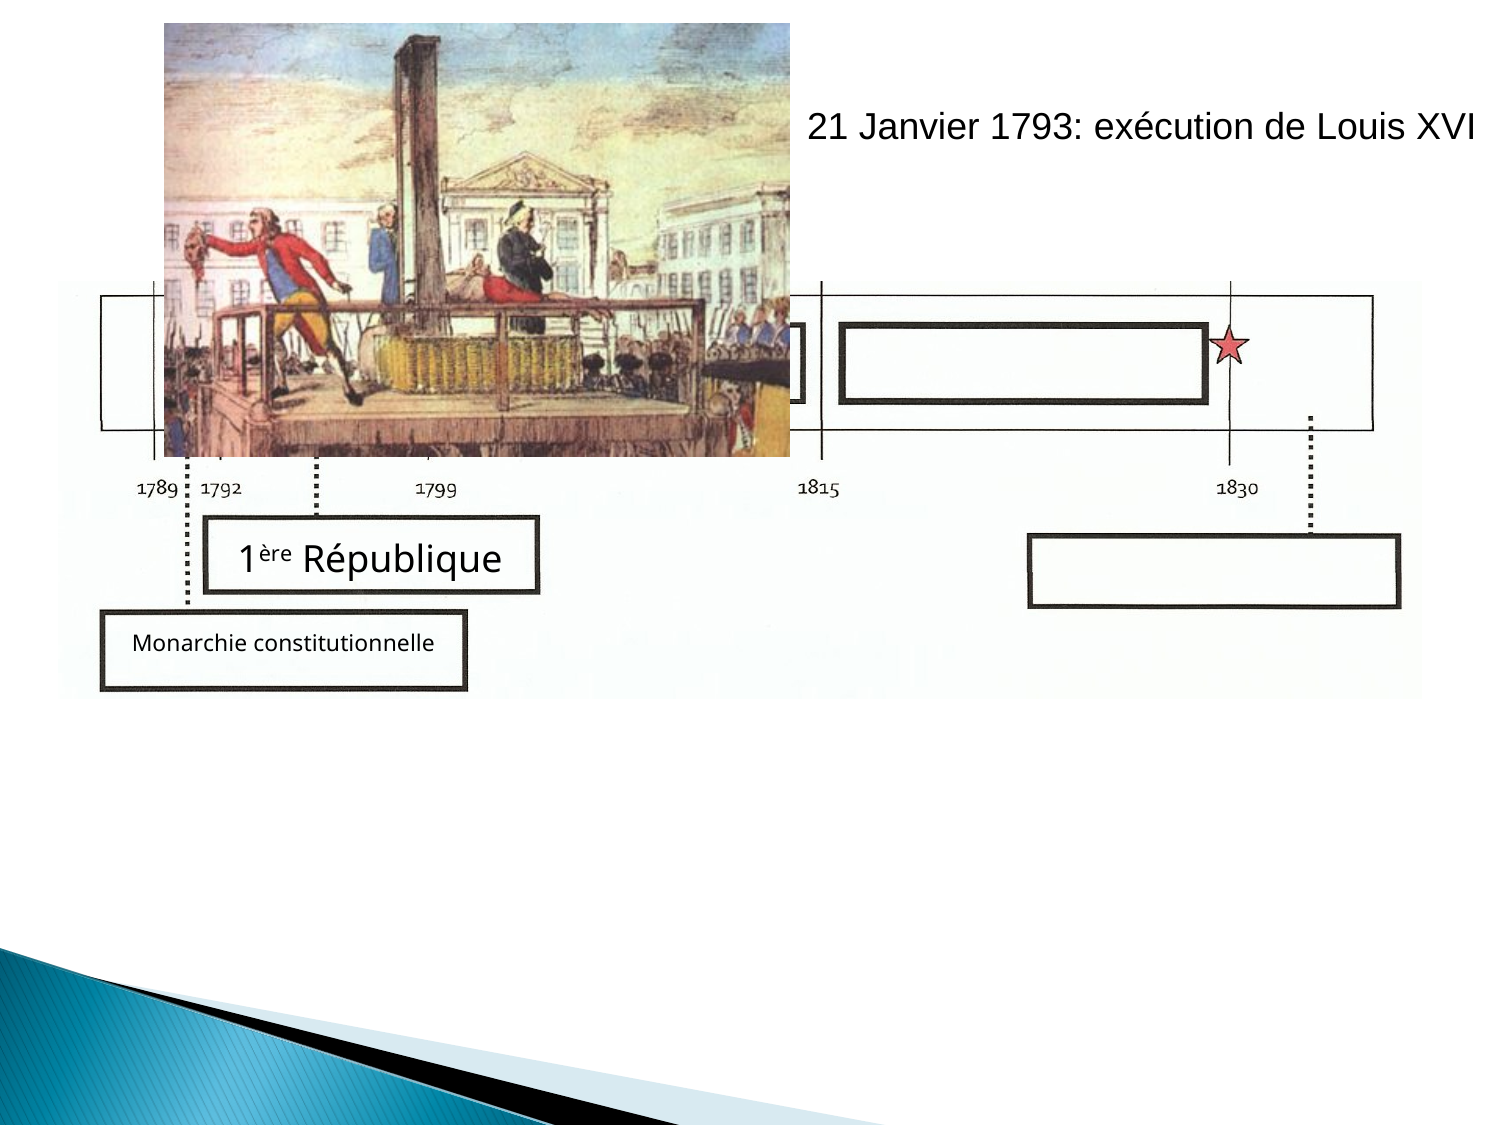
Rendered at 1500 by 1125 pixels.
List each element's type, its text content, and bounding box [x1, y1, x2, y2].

text_box Monarchie constitutionnelle [117, 621, 451, 665]
text_box 21 Janvier 1793: exécution de Louis XVI [792, 93, 1492, 155]
picture [58, 23, 1422, 699]
text_box 1ère République [222, 527, 518, 588]
picture [0, 946, 559, 1125]
